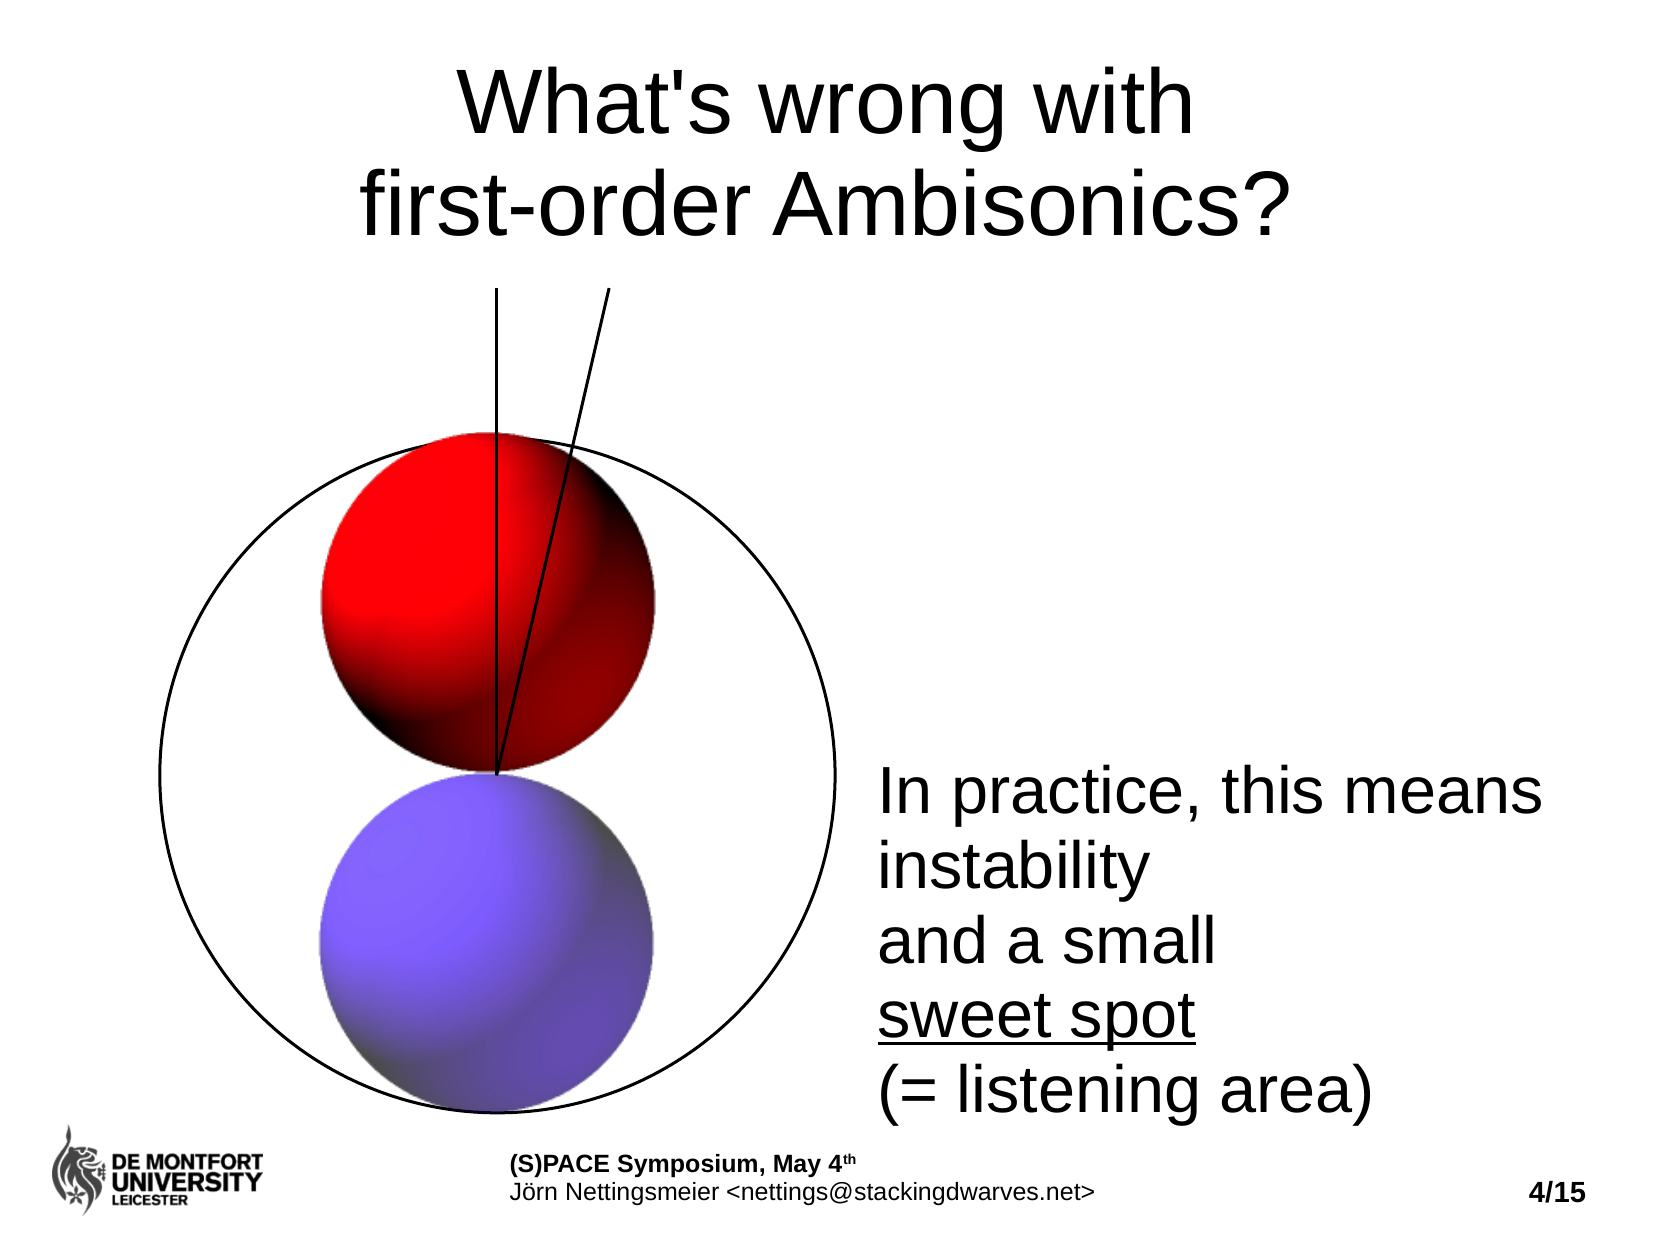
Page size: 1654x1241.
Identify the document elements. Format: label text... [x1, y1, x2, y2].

title What's wrong with first-order Ambisonics? [82, 50, 1571, 256]
picture [498, 432, 574, 758]
picture [155, 432, 832, 1121]
text_box In practice, this means instability and a small sweet spot (= listening area) [862, 745, 1654, 1150]
